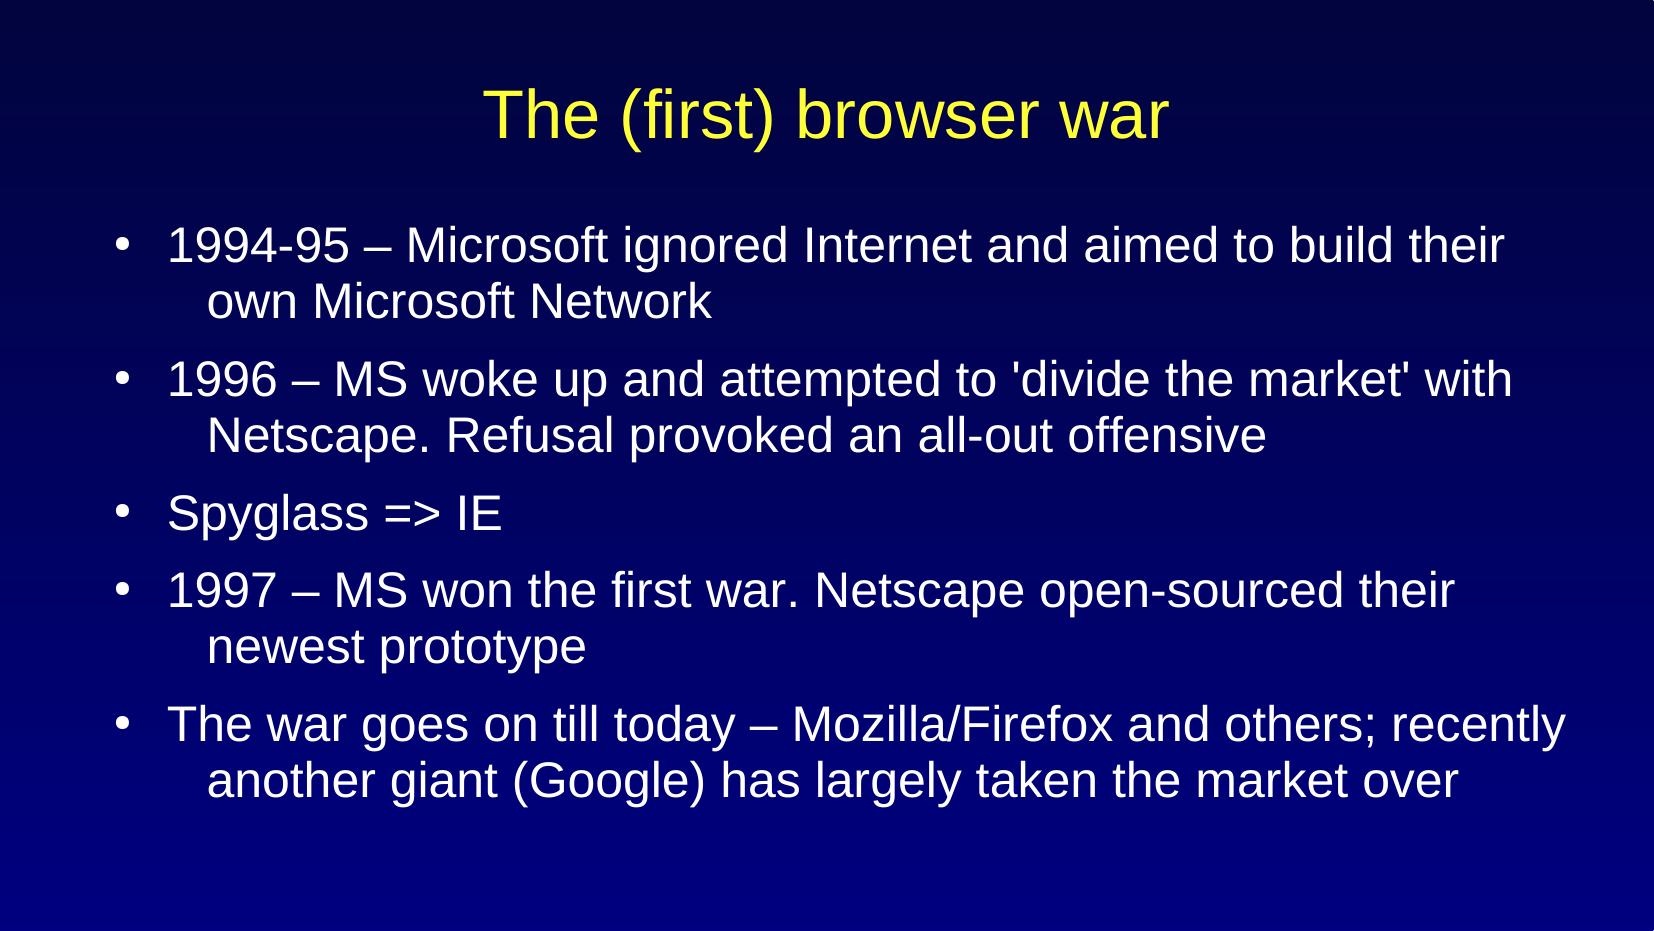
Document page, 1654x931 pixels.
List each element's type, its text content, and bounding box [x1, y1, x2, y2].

list 1994-95 – Microsoft ignored Internet and aimed to build their own Microsoft Network 1996 – MS woke up and attempted to 'divide the market' with Netscape. Refusal provoked an all-out offensive Spyglass => IE 1997 – MS won the first war. Netscape open-sourced their newest prototype The war goes on till today – Mozilla/Firefox and others; recently another giant (Google) has largely taken the market over [82, 217, 1571, 808]
title The (first) browser war [82, 37, 1571, 193]
